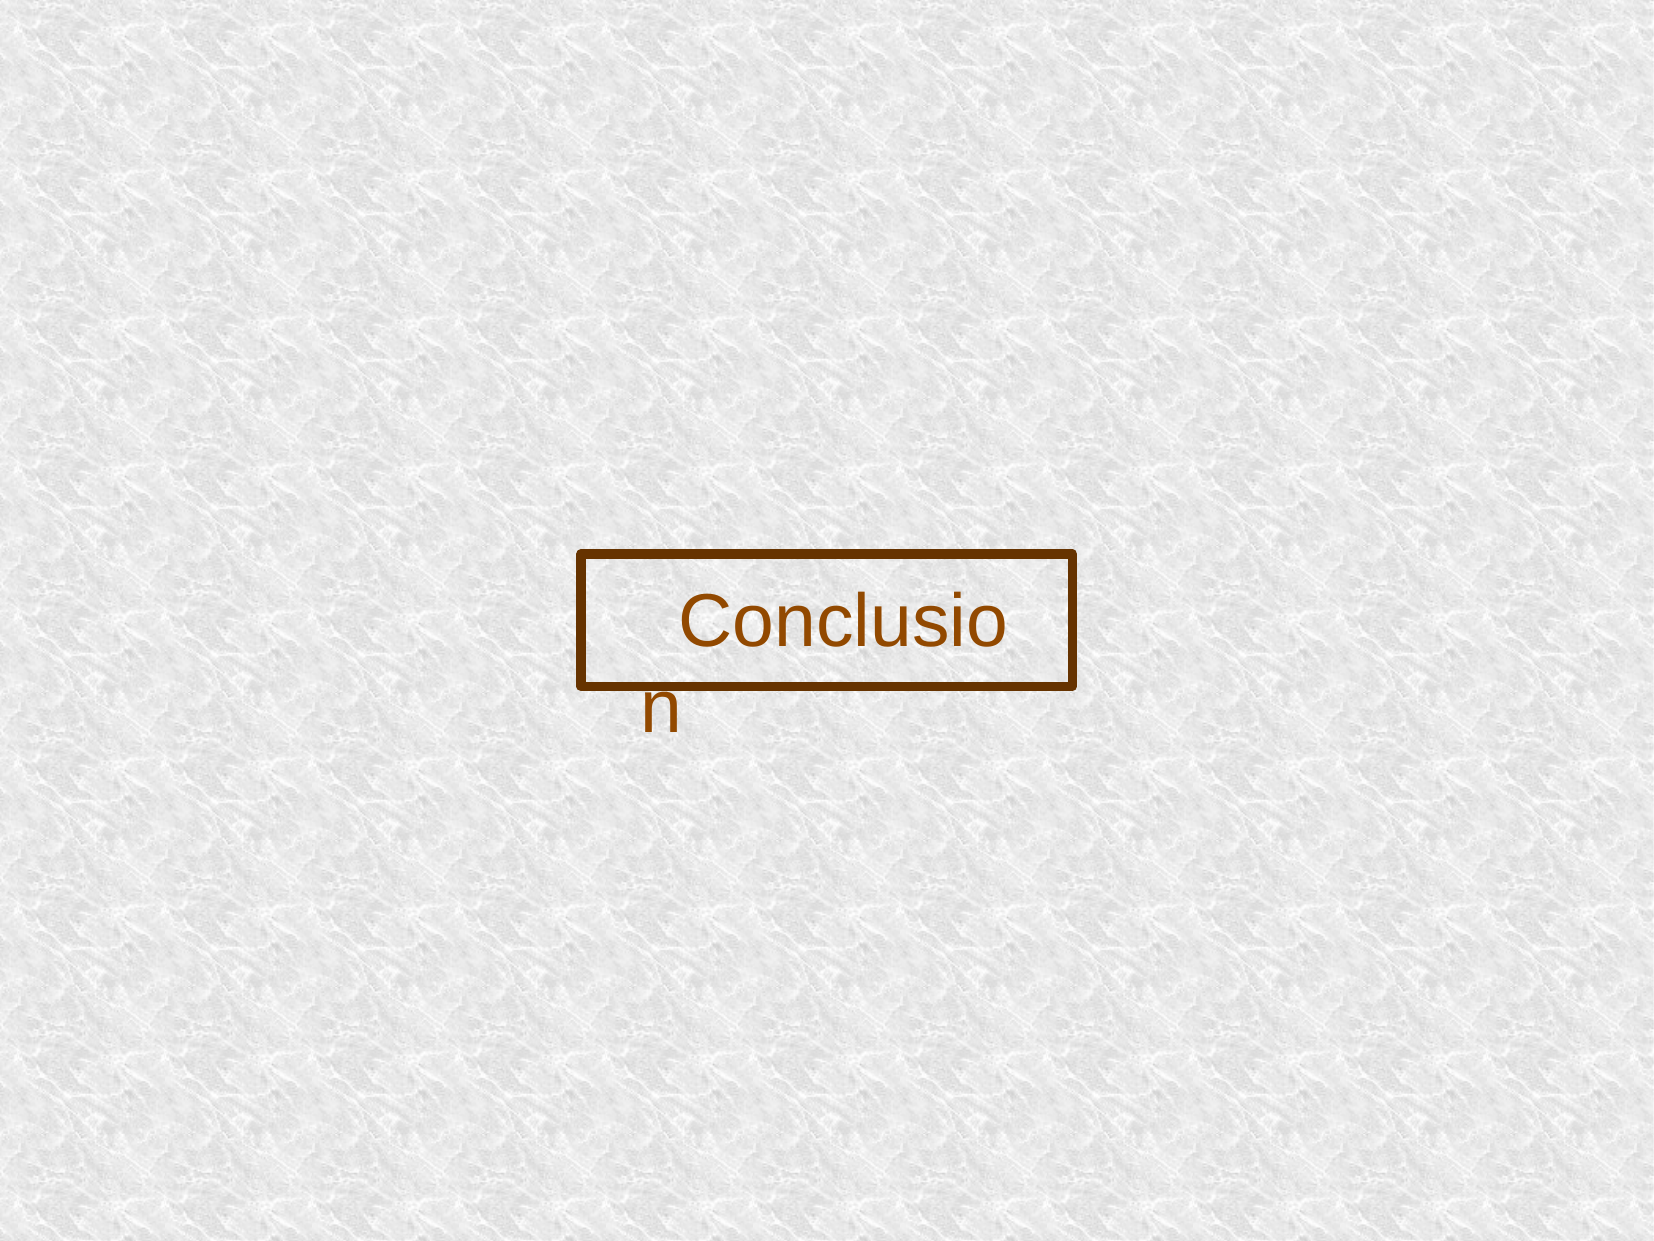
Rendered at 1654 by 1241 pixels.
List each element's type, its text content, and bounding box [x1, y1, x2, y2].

title Conclusion [580, 553, 1073, 687]
picture [0, 0, 1654, 1241]
